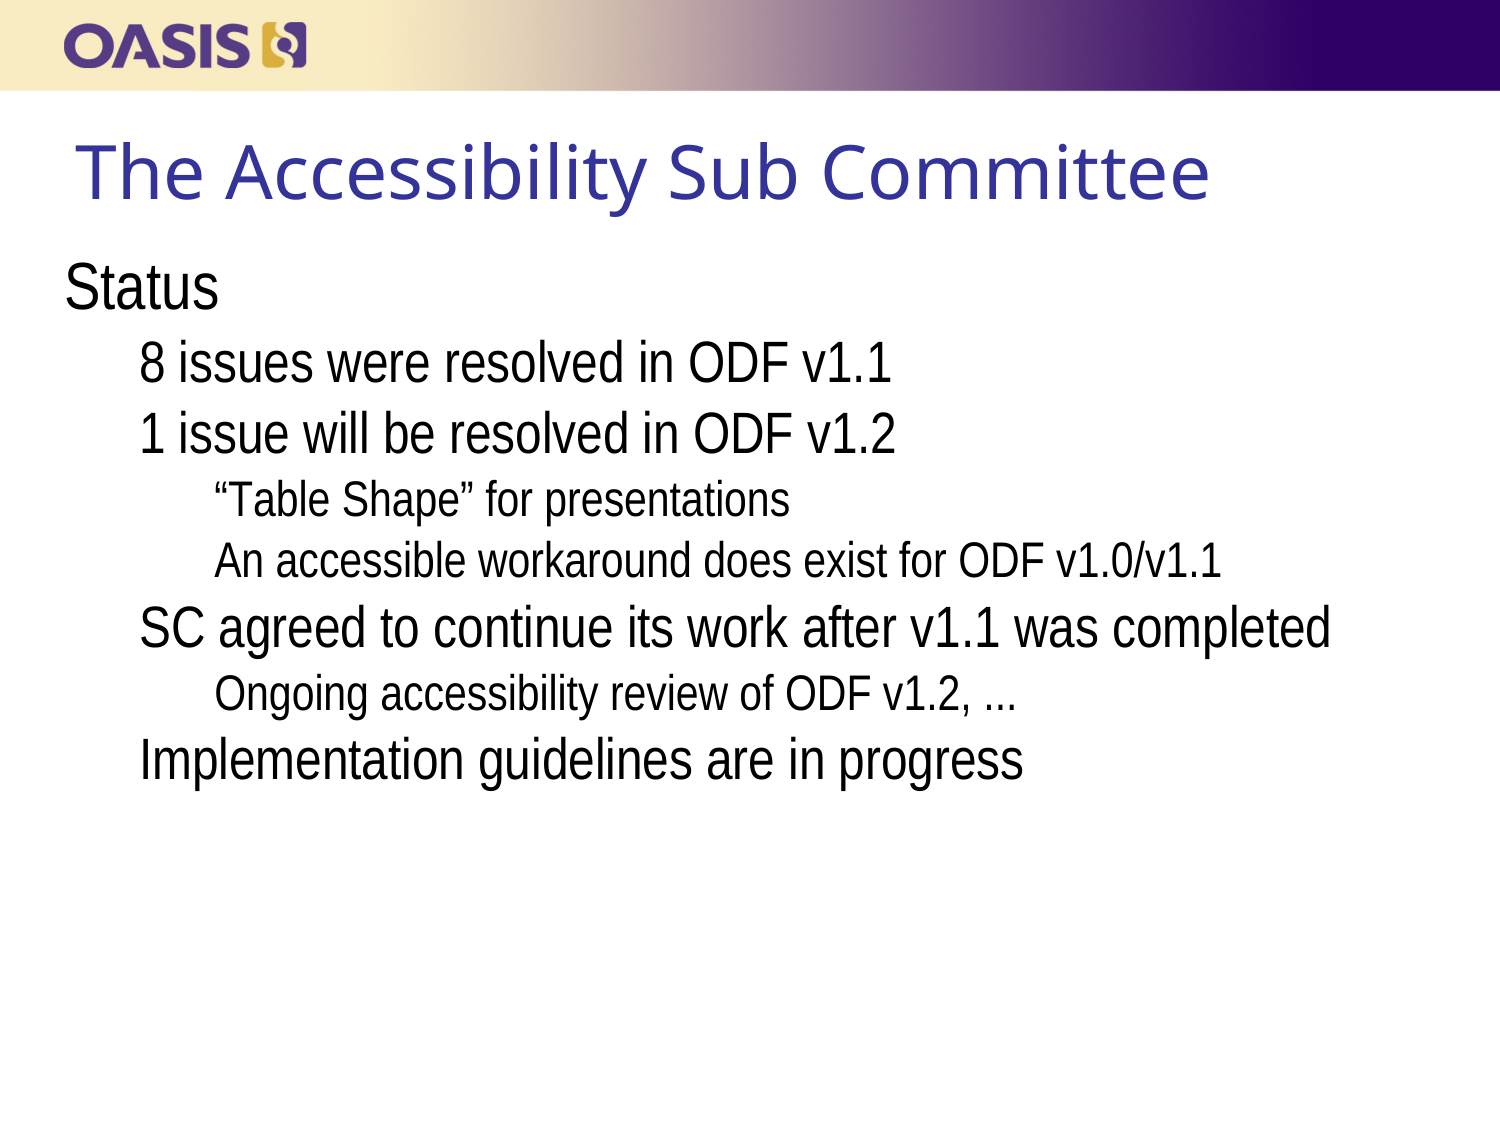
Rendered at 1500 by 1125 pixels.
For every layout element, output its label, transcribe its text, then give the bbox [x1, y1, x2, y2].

title The Accessibility Sub Committee [75, 121, 1438, 229]
picture [0, 0, 1500, 1125]
list Status 8 issues were resolved in ODF v1.1 1 issue will be resolved in ODF v1.2 “Table Shape” for presentations An accessible workaround does exist for ODF v1.0/v1.1 SC agreed to continue its work after v1.1 was completed Ongoing accessibility review of ODF v1.2, ... Implementation guidelines are in progress [64, 257, 1402, 1017]
